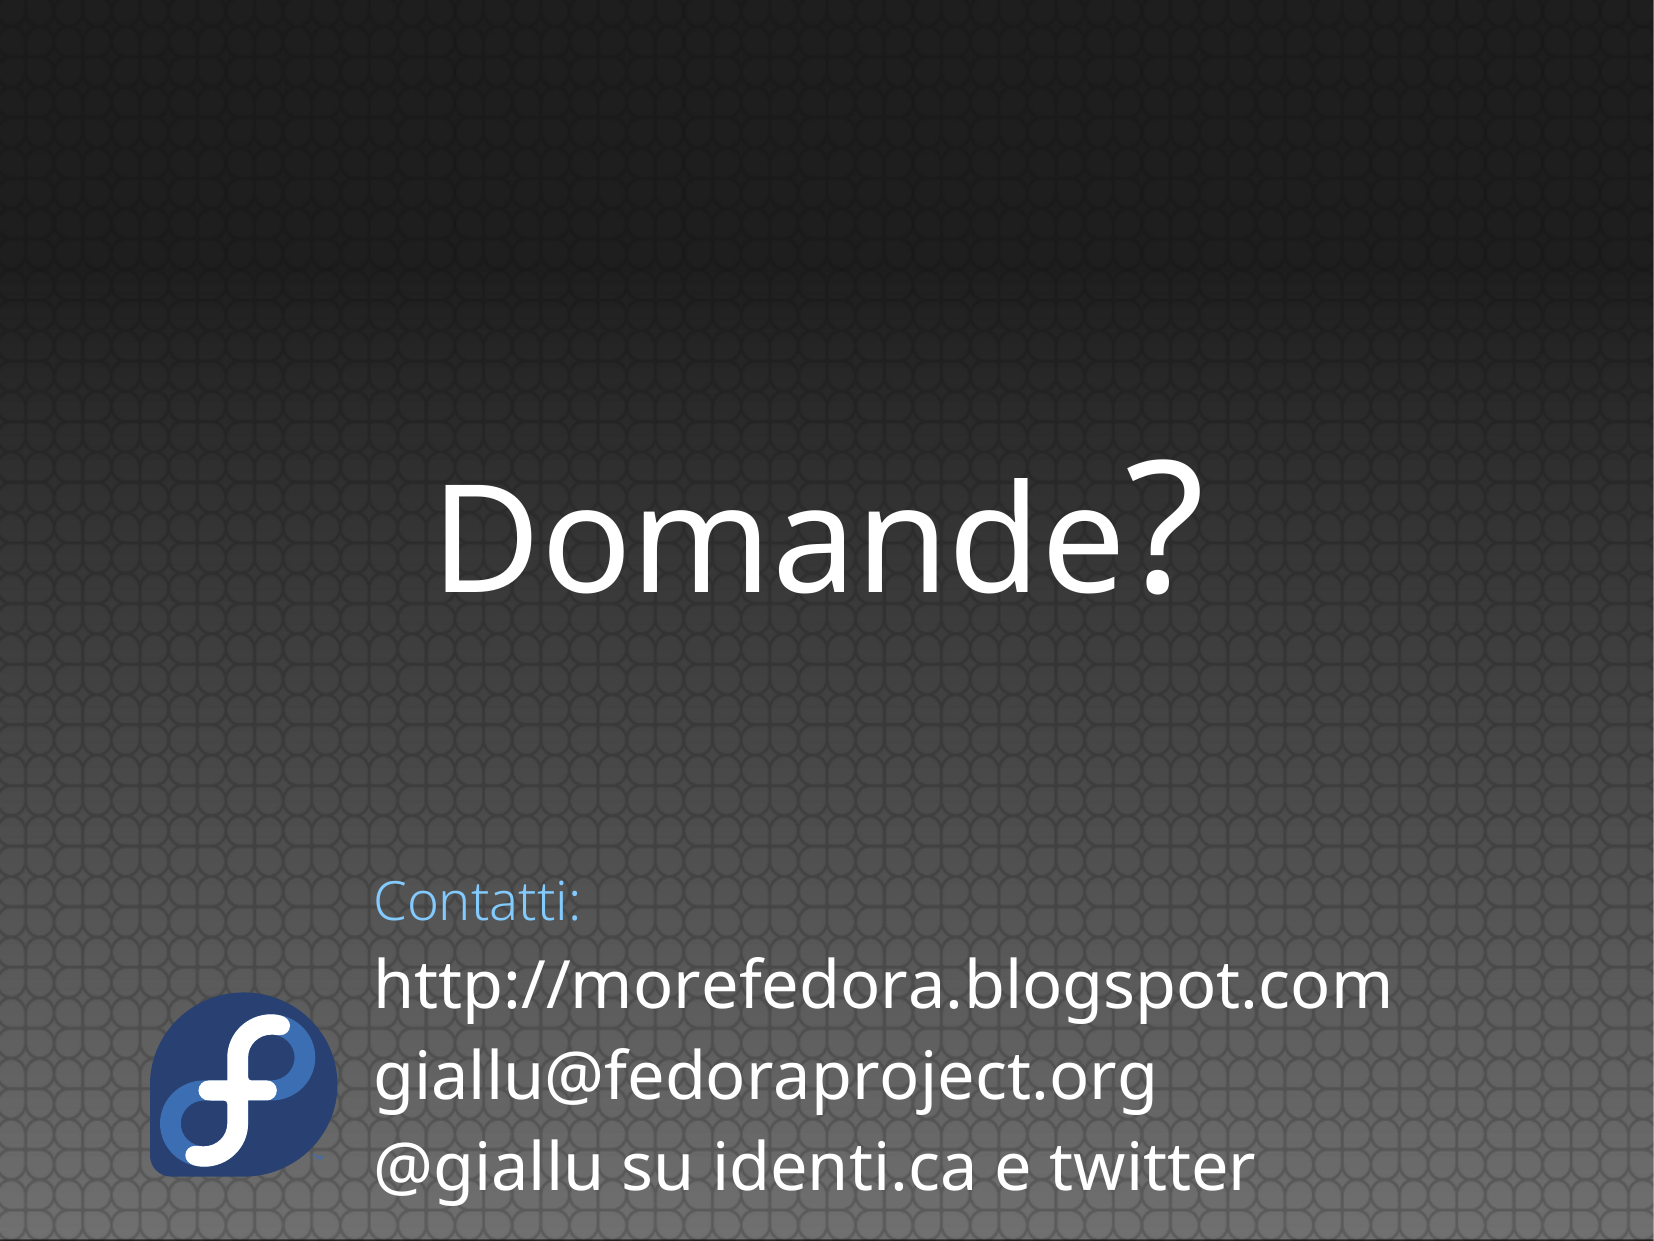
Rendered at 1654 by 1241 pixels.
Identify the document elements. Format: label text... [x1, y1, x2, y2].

text_box Contatti: [373, 862, 728, 923]
text_box http://morefedora.blogspot.com giallu@fedoraproject.org @giallu su identi.ca e twitter [373, 937, 1576, 1142]
picture [0, 0, 1654, 1241]
title Domande? [30, 428, 1606, 615]
